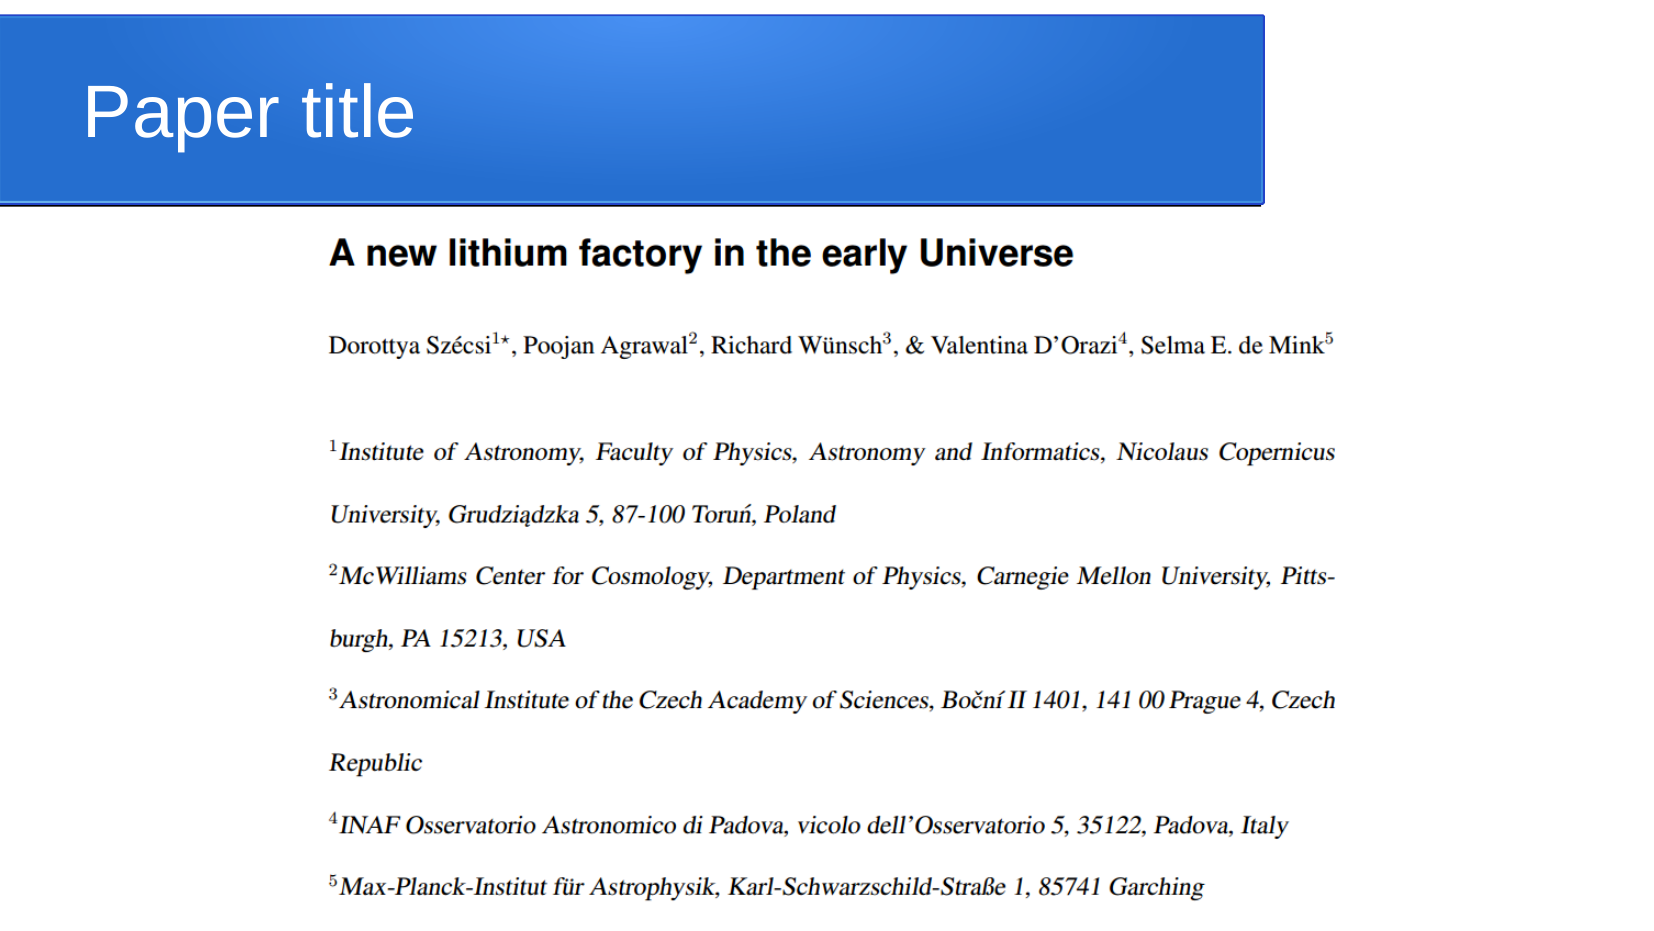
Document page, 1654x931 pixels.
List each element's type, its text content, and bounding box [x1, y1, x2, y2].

picture [285, 225, 1381, 930]
title Paper title [82, 35, 1235, 189]
